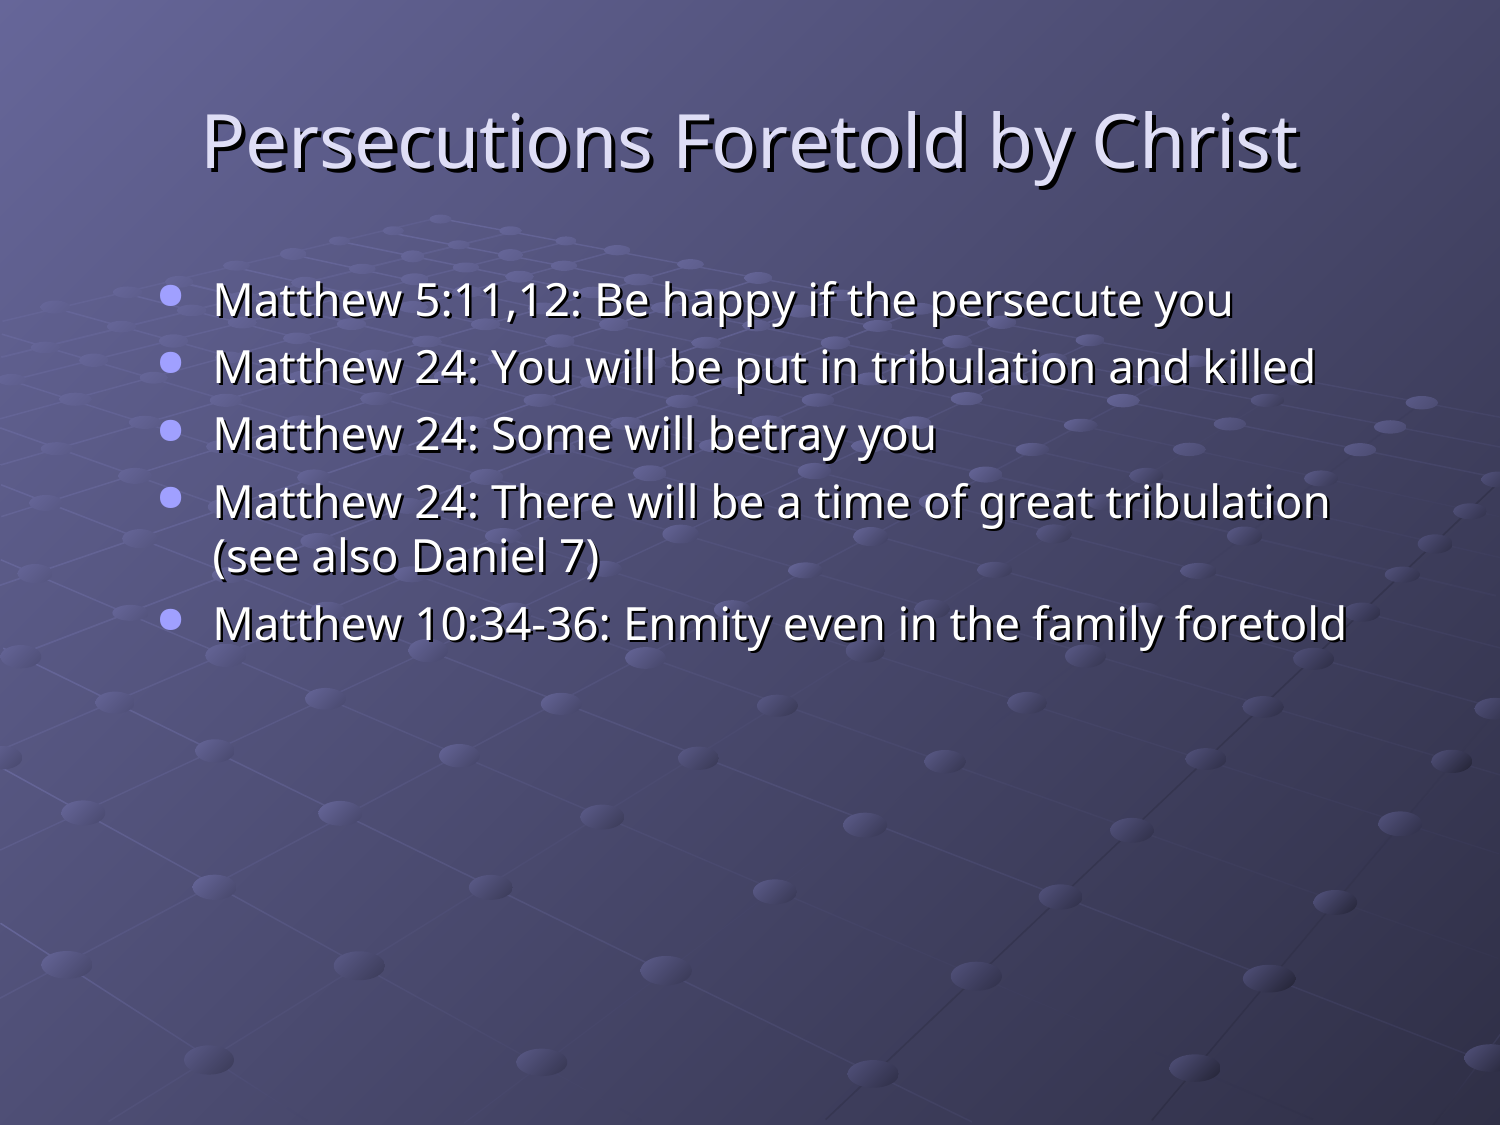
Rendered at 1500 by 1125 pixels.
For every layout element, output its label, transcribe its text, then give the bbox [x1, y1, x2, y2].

list Matthew 5:11,12: Be happy if the persecute you Matthew 24: You will be put in tribulation and killed Matthew 24: Some will betray you Matthew 24: There will be a time of great tribulation (see also Daniel 7) Matthew 10:34-36: Enmity even in the family foretold [141, 262, 1366, 808]
title Persecutions Foretold by Christ [75, 45, 1426, 233]
